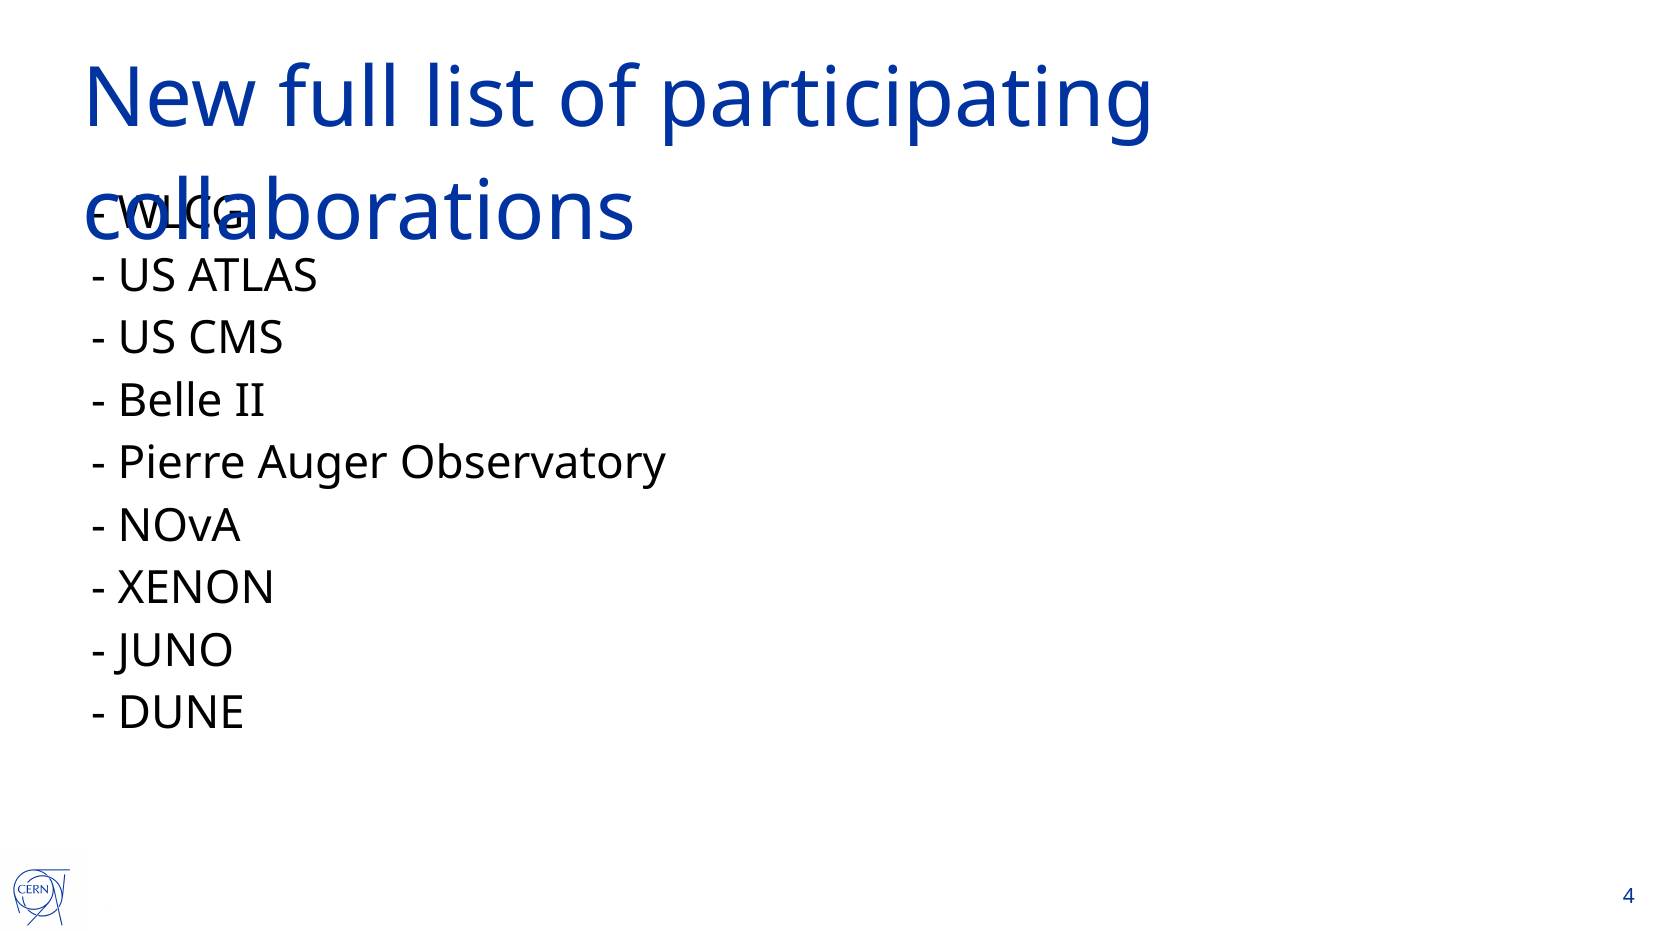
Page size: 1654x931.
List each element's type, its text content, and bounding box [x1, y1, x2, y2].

text_box - WLCG - US ATLAS - US CMS - Belle II - Pierre Auger Observatory - NOvA - XENON - JUNO - DUNE [76, 172, 1625, 931]
title New full list of participating collaborations [82, 37, 1571, 193]
picture [0, 850, 76, 931]
